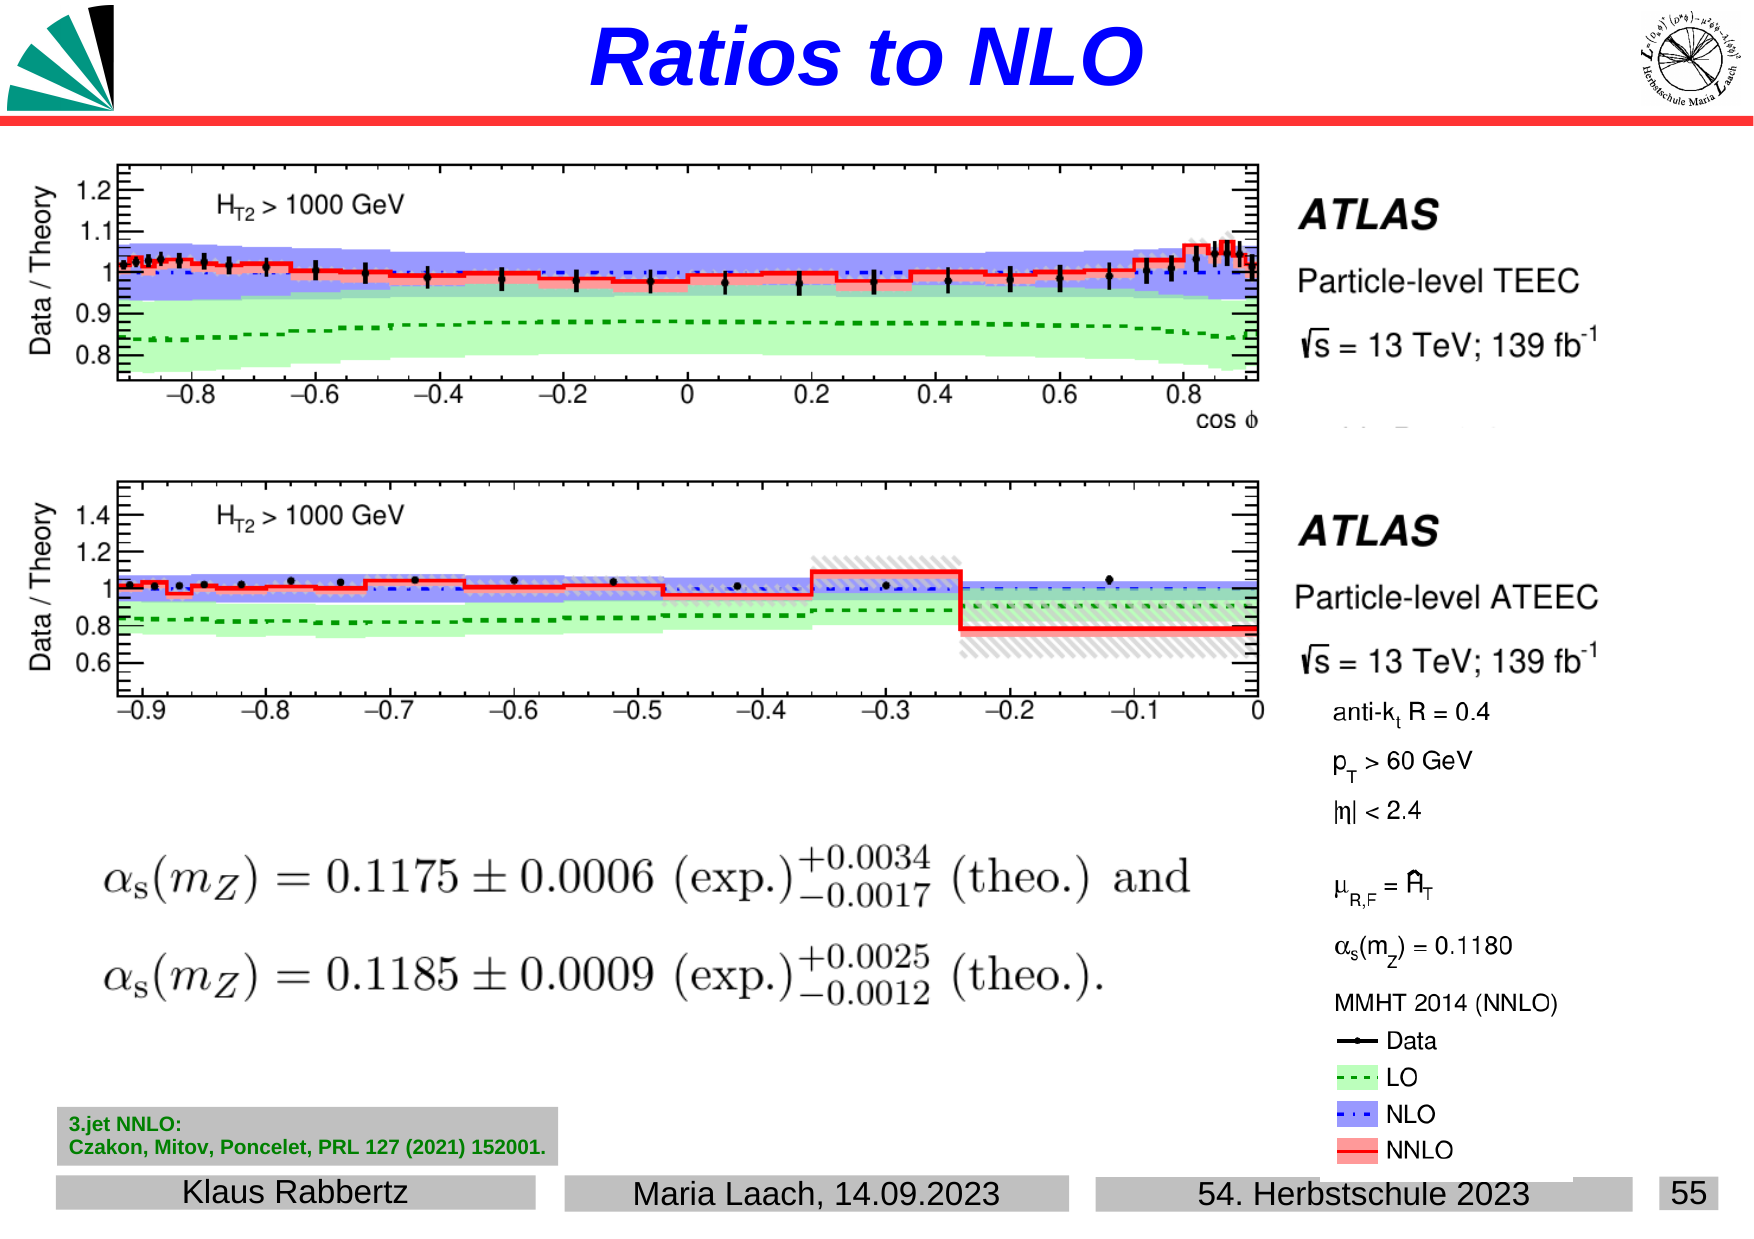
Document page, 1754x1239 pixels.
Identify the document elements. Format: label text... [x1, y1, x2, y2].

picture [1641, 11, 1741, 106]
picture [17, 134, 1609, 428]
picture [7, 5, 114, 112]
text_box 3.jet NNLO: Czakon, Mitov, Poncelet, PRL 127 (2021) 152001. [57, 1106, 559, 1166]
picture [100, 817, 1216, 1033]
picture [17, 433, 1609, 1182]
title Ratios to NLO [129, 0, 1627, 114]
